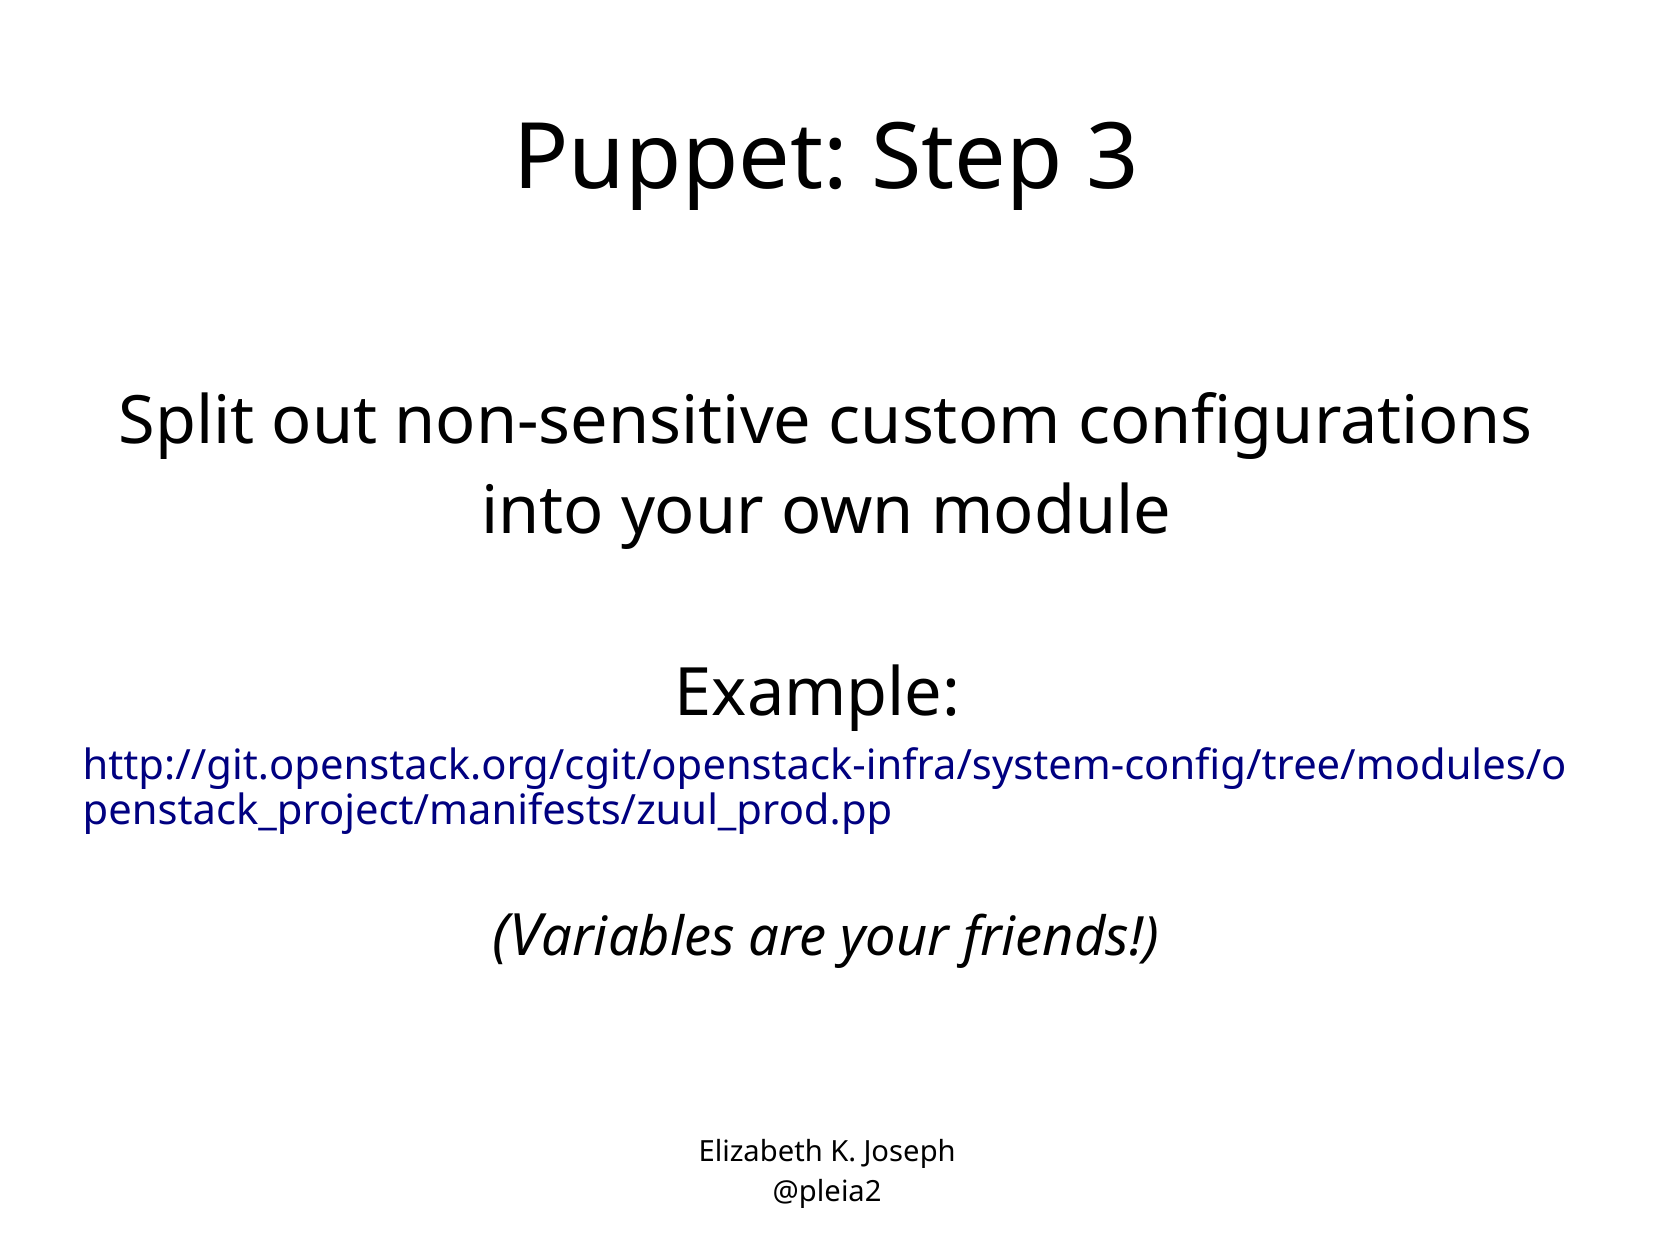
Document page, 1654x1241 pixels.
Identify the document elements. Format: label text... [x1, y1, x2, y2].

title Puppet: Step 3 [82, 49, 1571, 257]
subtitle Split out non-sensitive custom configurations into your own module Example: http://git.openstack.org/cgit/openstack-infra/system-config/tree/modules/openstack_project/manifests/zuul_prod.pp (Variables are your friends!) [82, 290, 1571, 1010]
